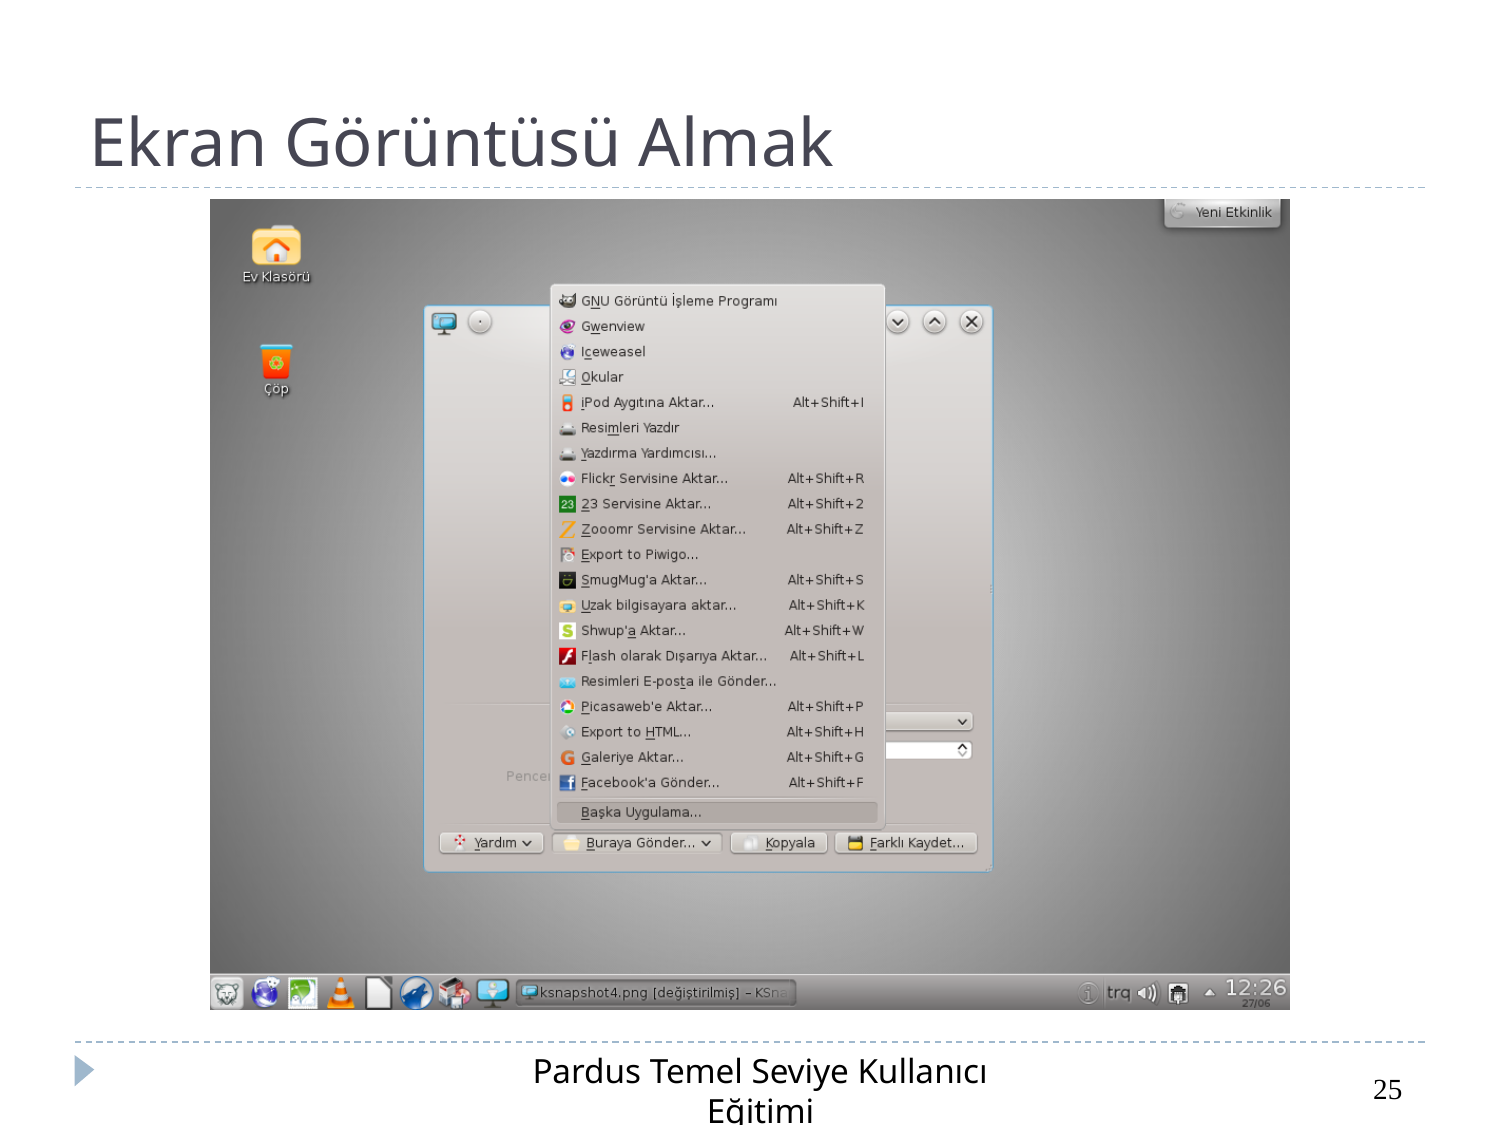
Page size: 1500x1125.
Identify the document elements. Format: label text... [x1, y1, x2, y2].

title Ekran Görüntüsü Almak [75, 24, 1425, 188]
picture [210, 199, 1290, 1010]
